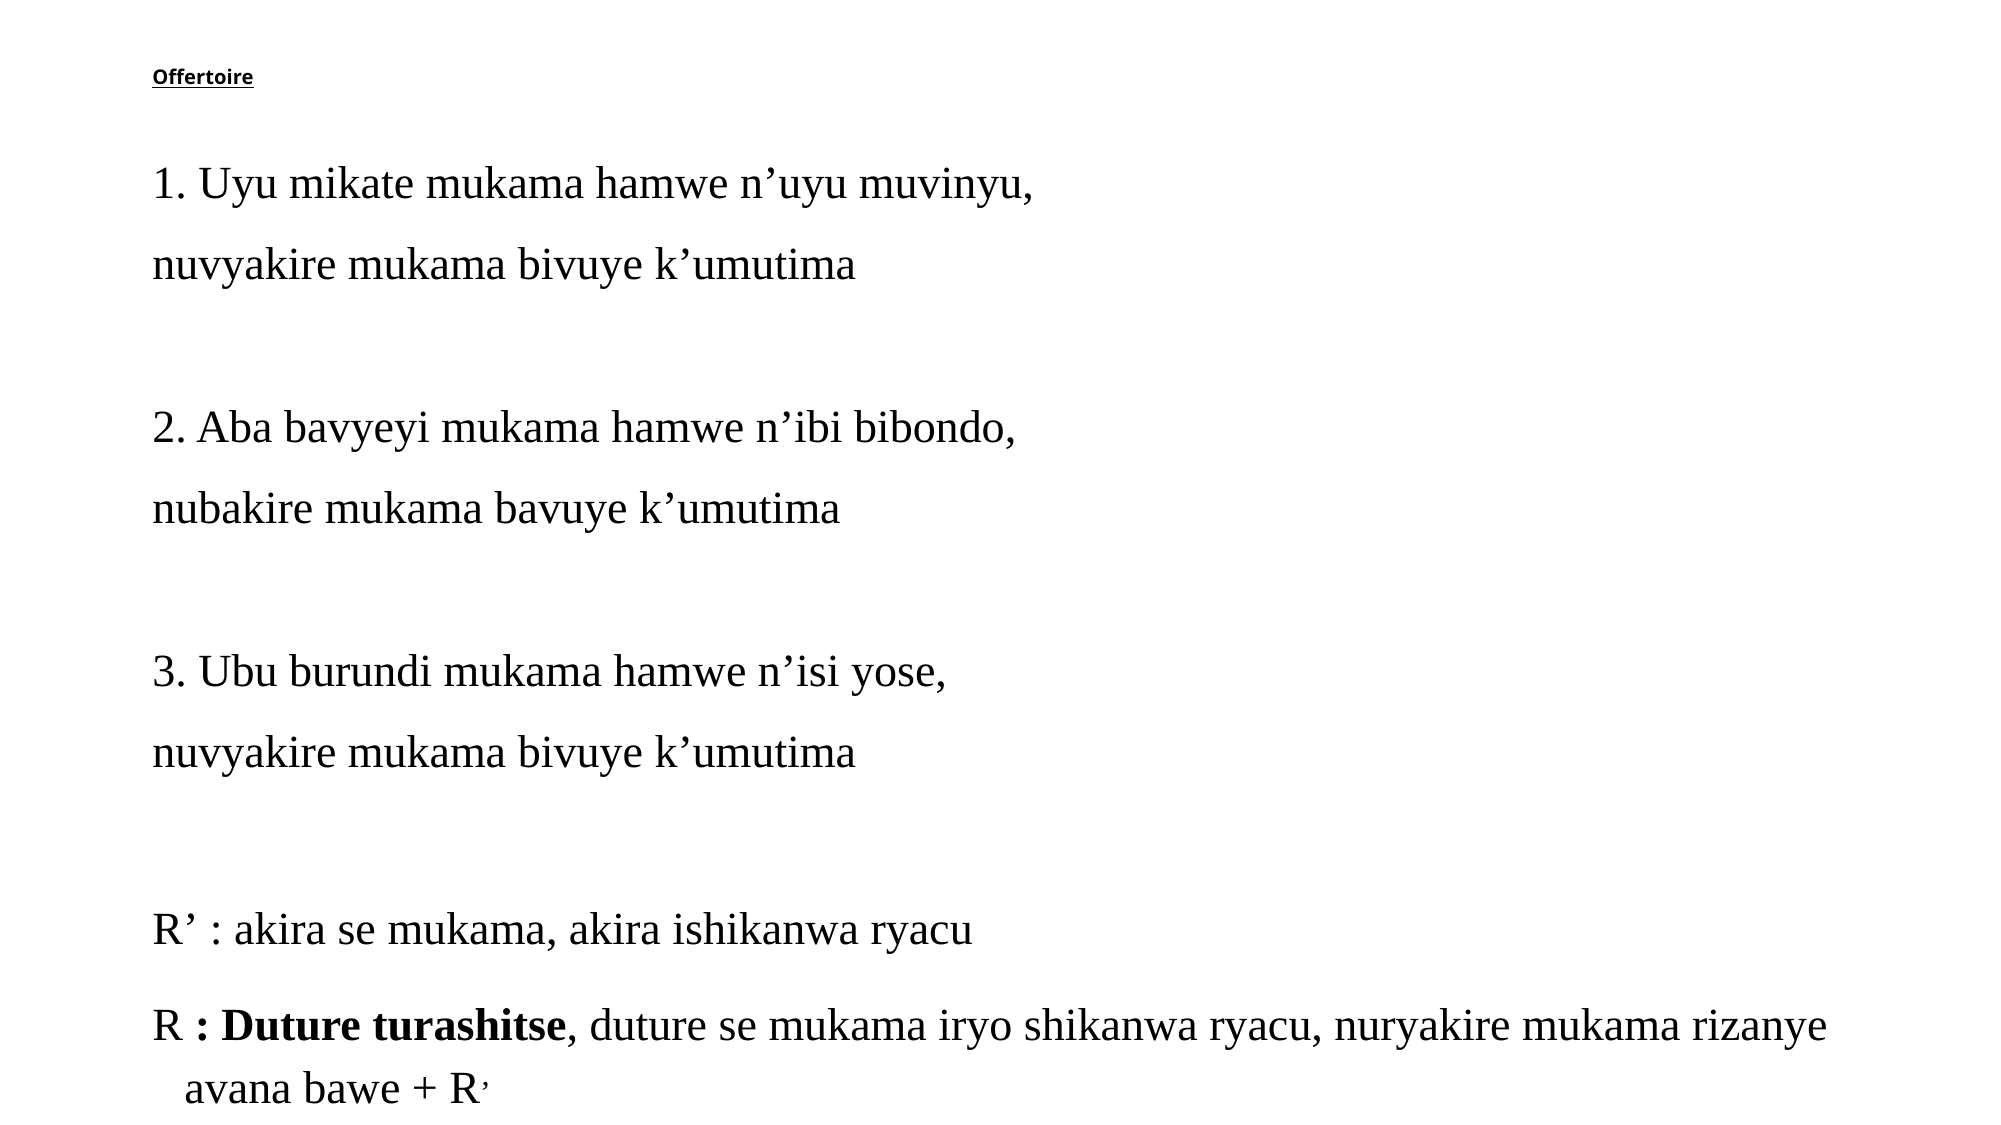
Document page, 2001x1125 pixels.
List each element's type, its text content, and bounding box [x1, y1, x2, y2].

title Offertoire [137, 59, 1863, 98]
list 1. Uyu mikate mukama hamwe n’uyu muvinyu, nuvyakire mukama bivuye k’umutima 2. Aba bavyeyi mukama hamwe n’ibi bibondo, nubakire mukama bavuye k’umutima 3. Ubu burundi mukama hamwe n’isi yose, nuvyakire mukama bivuye k’umutima R’ : akira se mukama, akira ishikanwa ryacu R : Duture turashitse, duture se mukama iryo shikanwa ryacu, nuryakire mukama rizanye avana bawe + R’ [137, 136, 1863, 1125]
